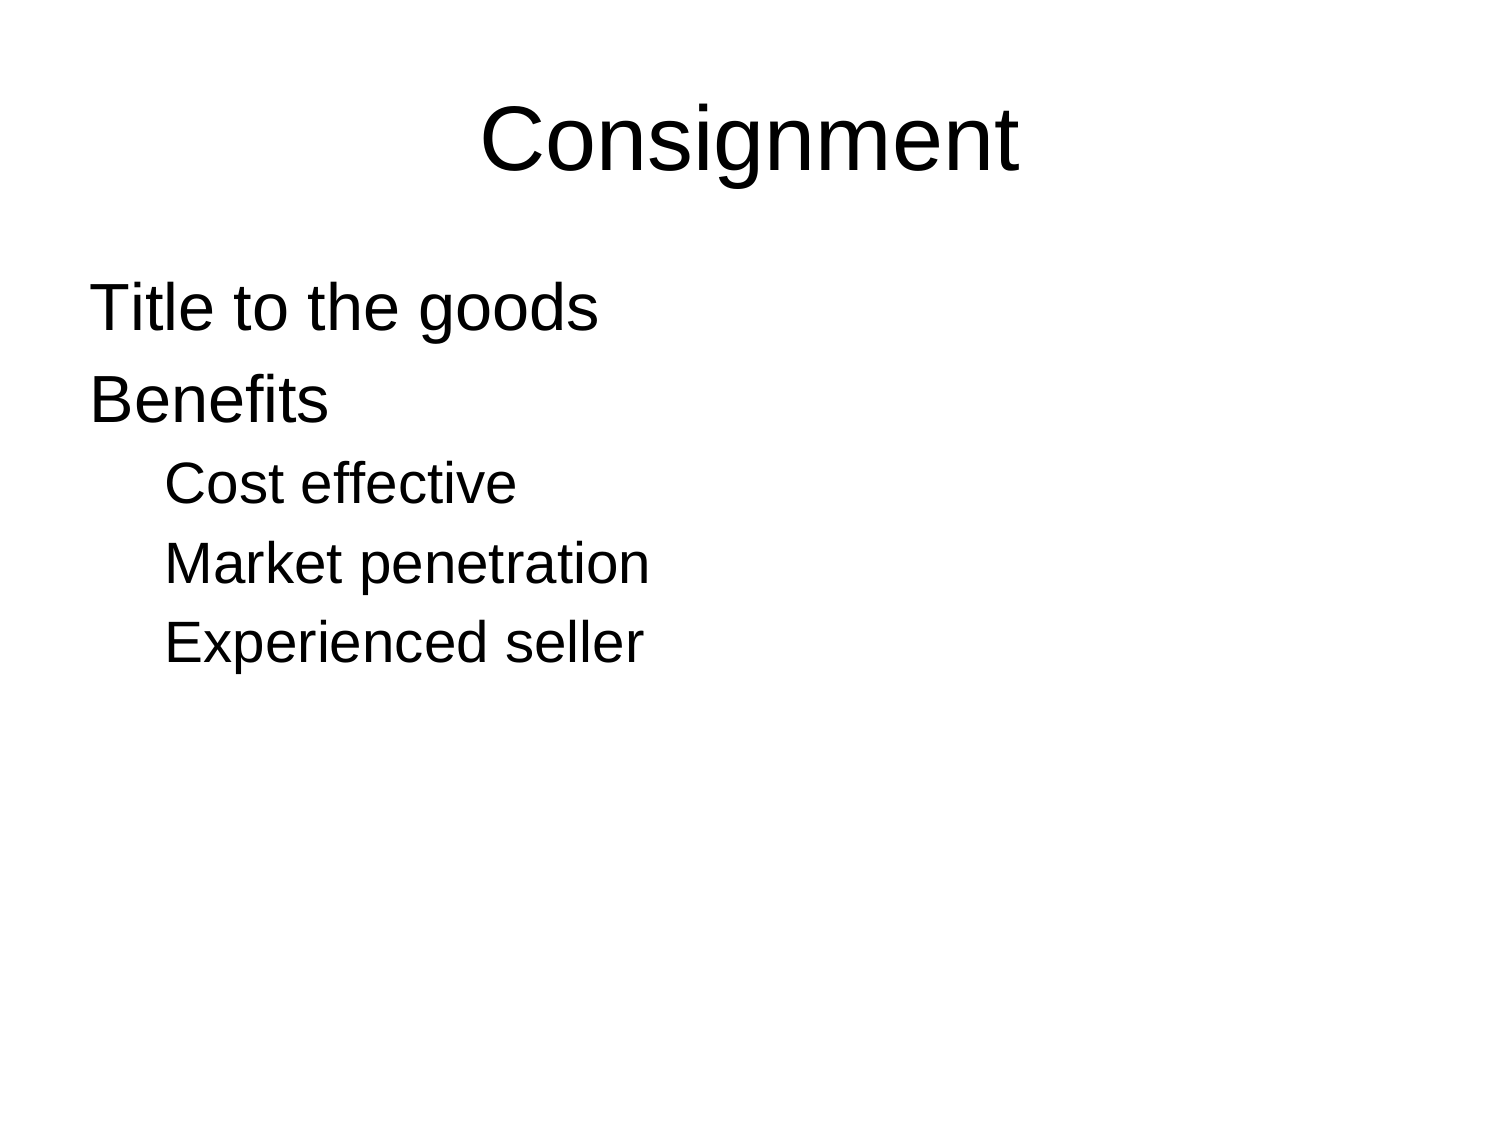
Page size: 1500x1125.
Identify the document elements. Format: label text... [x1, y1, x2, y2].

title Consignment [75, 45, 1426, 233]
list Title to the goods Benefits Cost effective Market penetration Experienced seller [75, 262, 1426, 1006]
